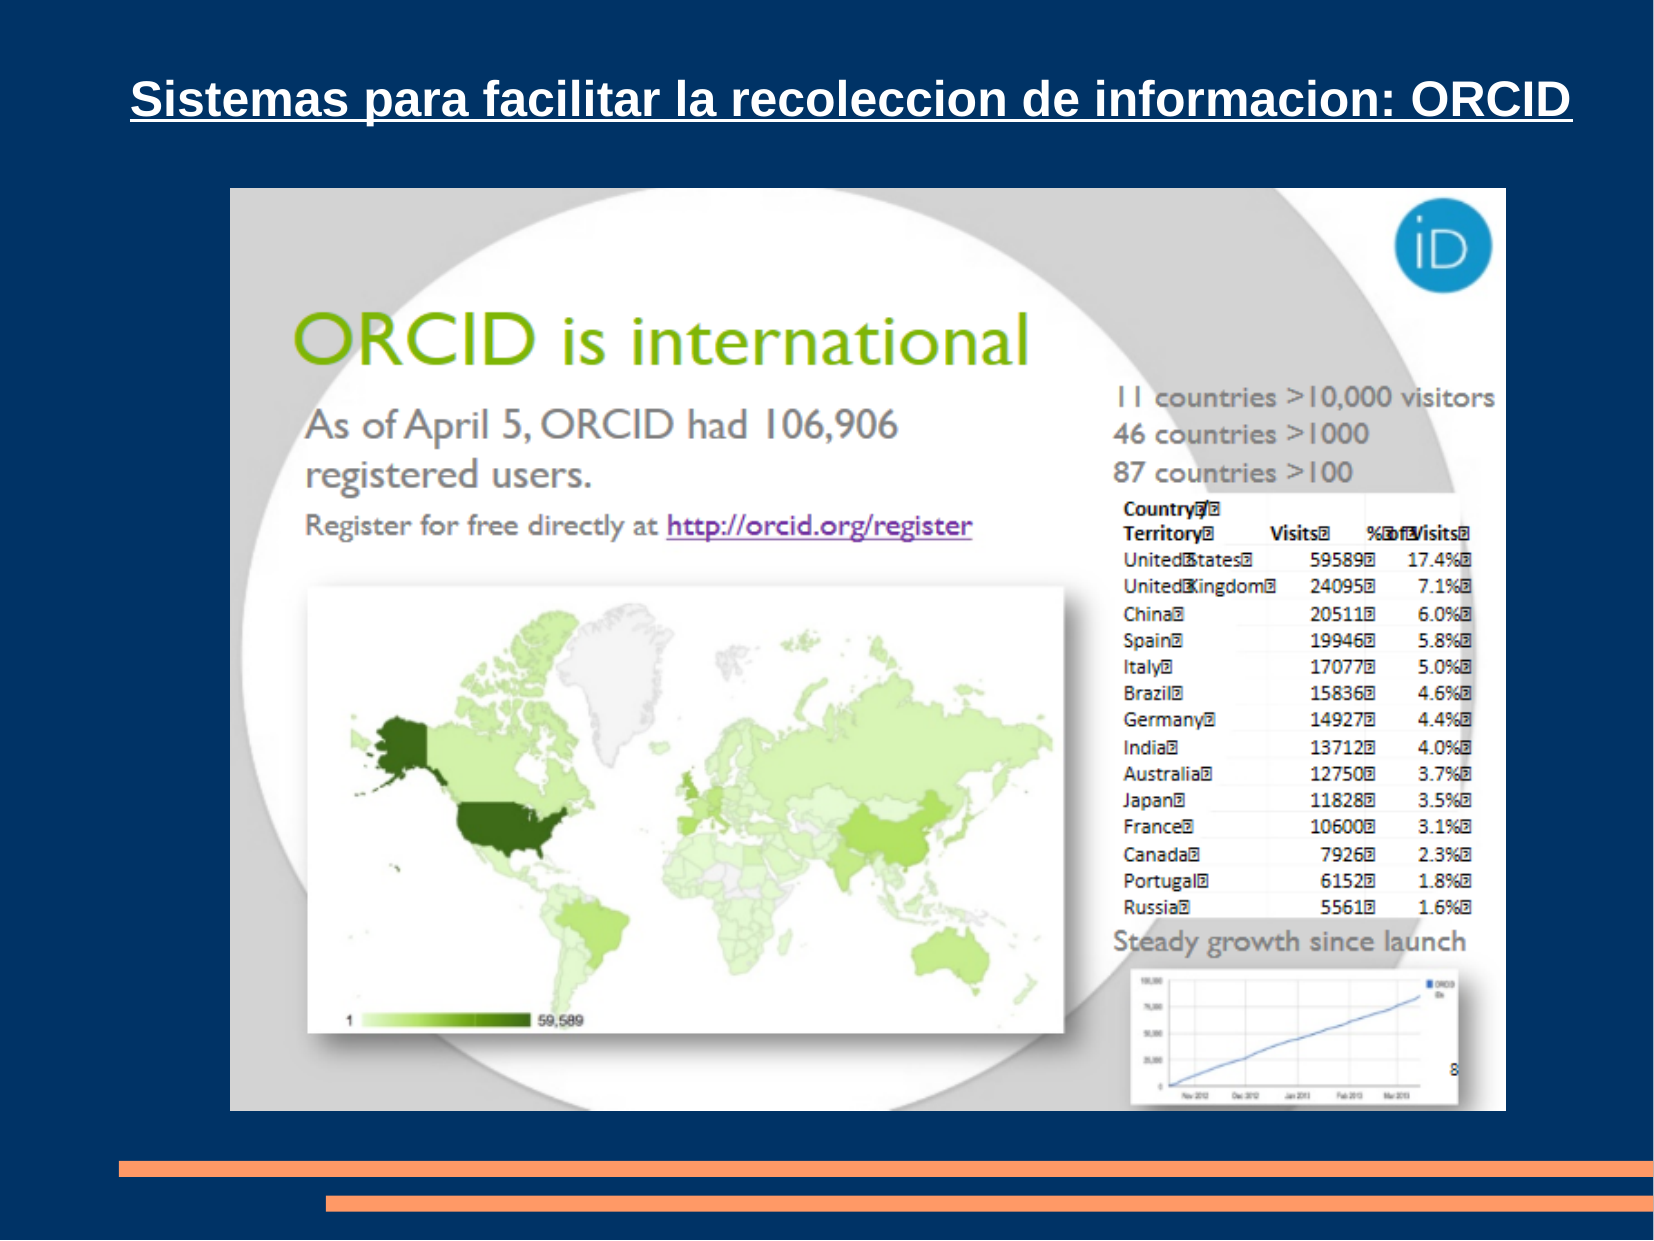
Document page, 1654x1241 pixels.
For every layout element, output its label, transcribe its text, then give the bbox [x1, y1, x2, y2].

picture [230, 188, 1506, 1111]
text_box Sistemas para facilitar la recoleccion de informacion: ORCID [129, 70, 1574, 215]
